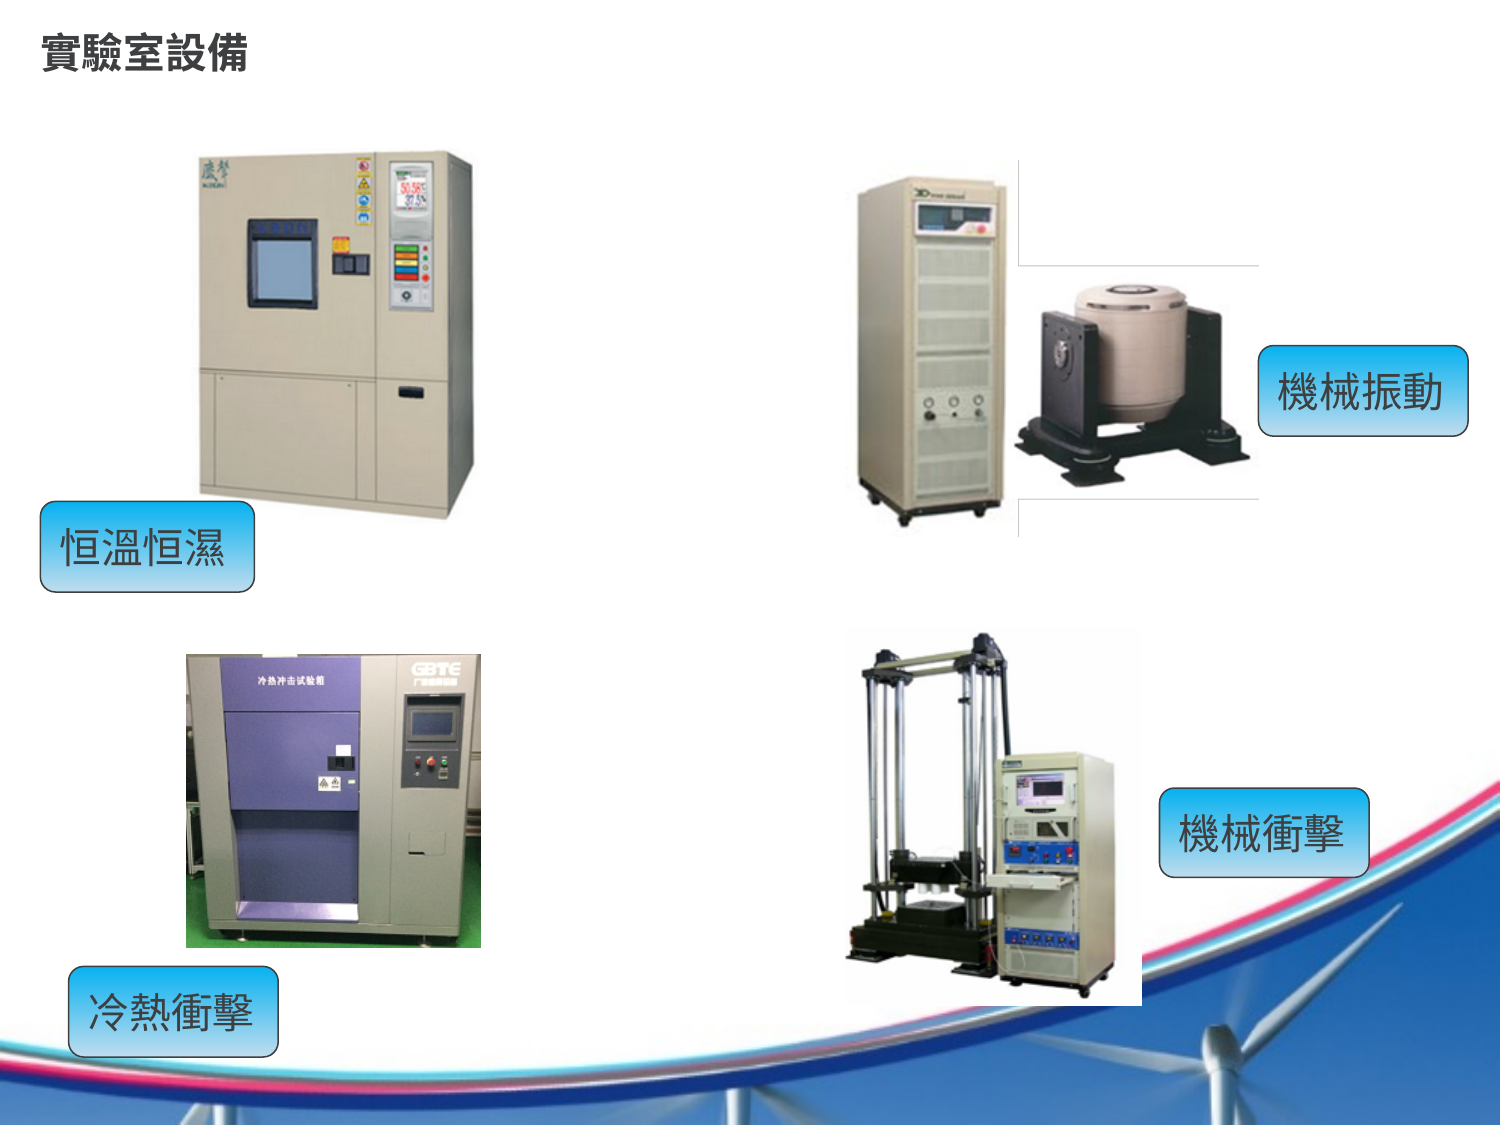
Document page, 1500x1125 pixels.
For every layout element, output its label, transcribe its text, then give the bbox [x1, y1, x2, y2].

text_box 冷熱衝擊 [68, 966, 279, 1058]
text_box 機械振動 [1258, 345, 1469, 437]
text_box 實驗室設備 [40, 25, 1500, 80]
picture [0, 0, 1500, 1125]
text_box 機械衝擊 [1159, 788, 1370, 878]
text_box 恒溫恒濕 [40, 501, 255, 593]
